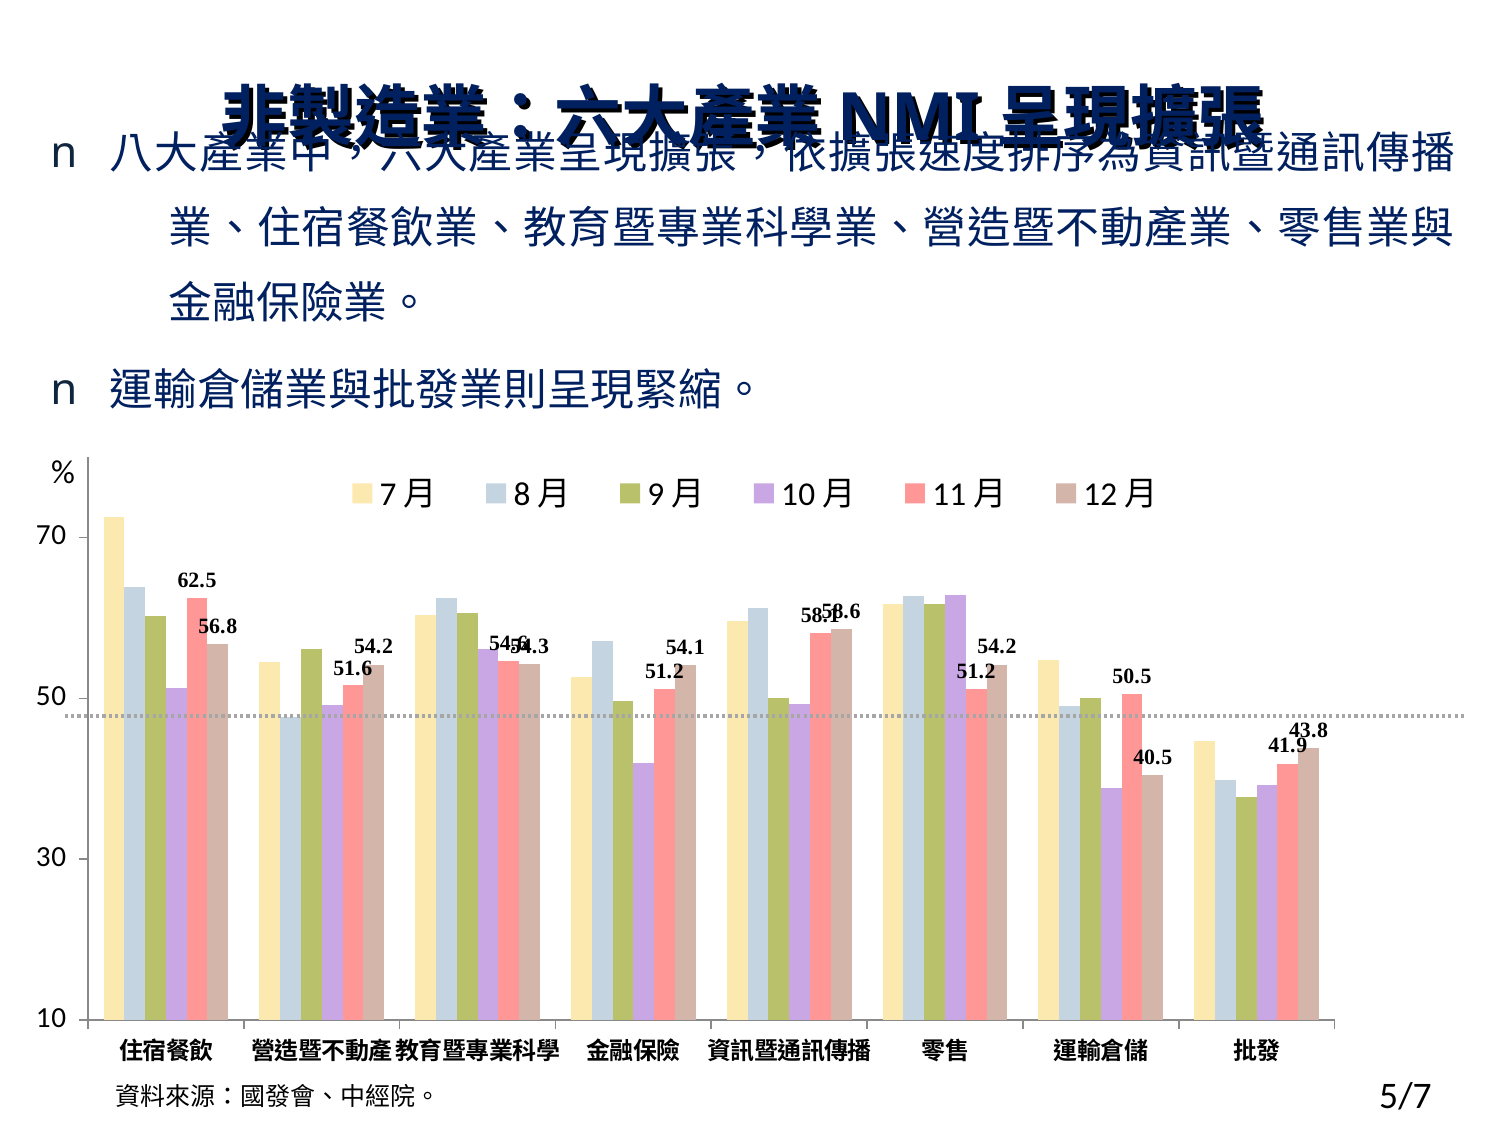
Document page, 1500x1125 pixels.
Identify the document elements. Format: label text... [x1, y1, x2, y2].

chart [5, 444, 1500, 1079]
title 非製造業：六大產業NMI呈現擴張 [0, 0, 1500, 150]
text_box % [36, 442, 131, 499]
text_box 資料來源：國發會、中經院。 [100, 1079, 1500, 1119]
text_box 八大產業中，六大產業呈現擴張，依擴張速度排序為資訊暨通訊傳播業、住宿餐飲業、教育暨專業科學業、營造暨不動產業、零售業與金融保險業。 運輸倉儲業與批發業則呈現緊縮。 [5, 101, 1471, 443]
